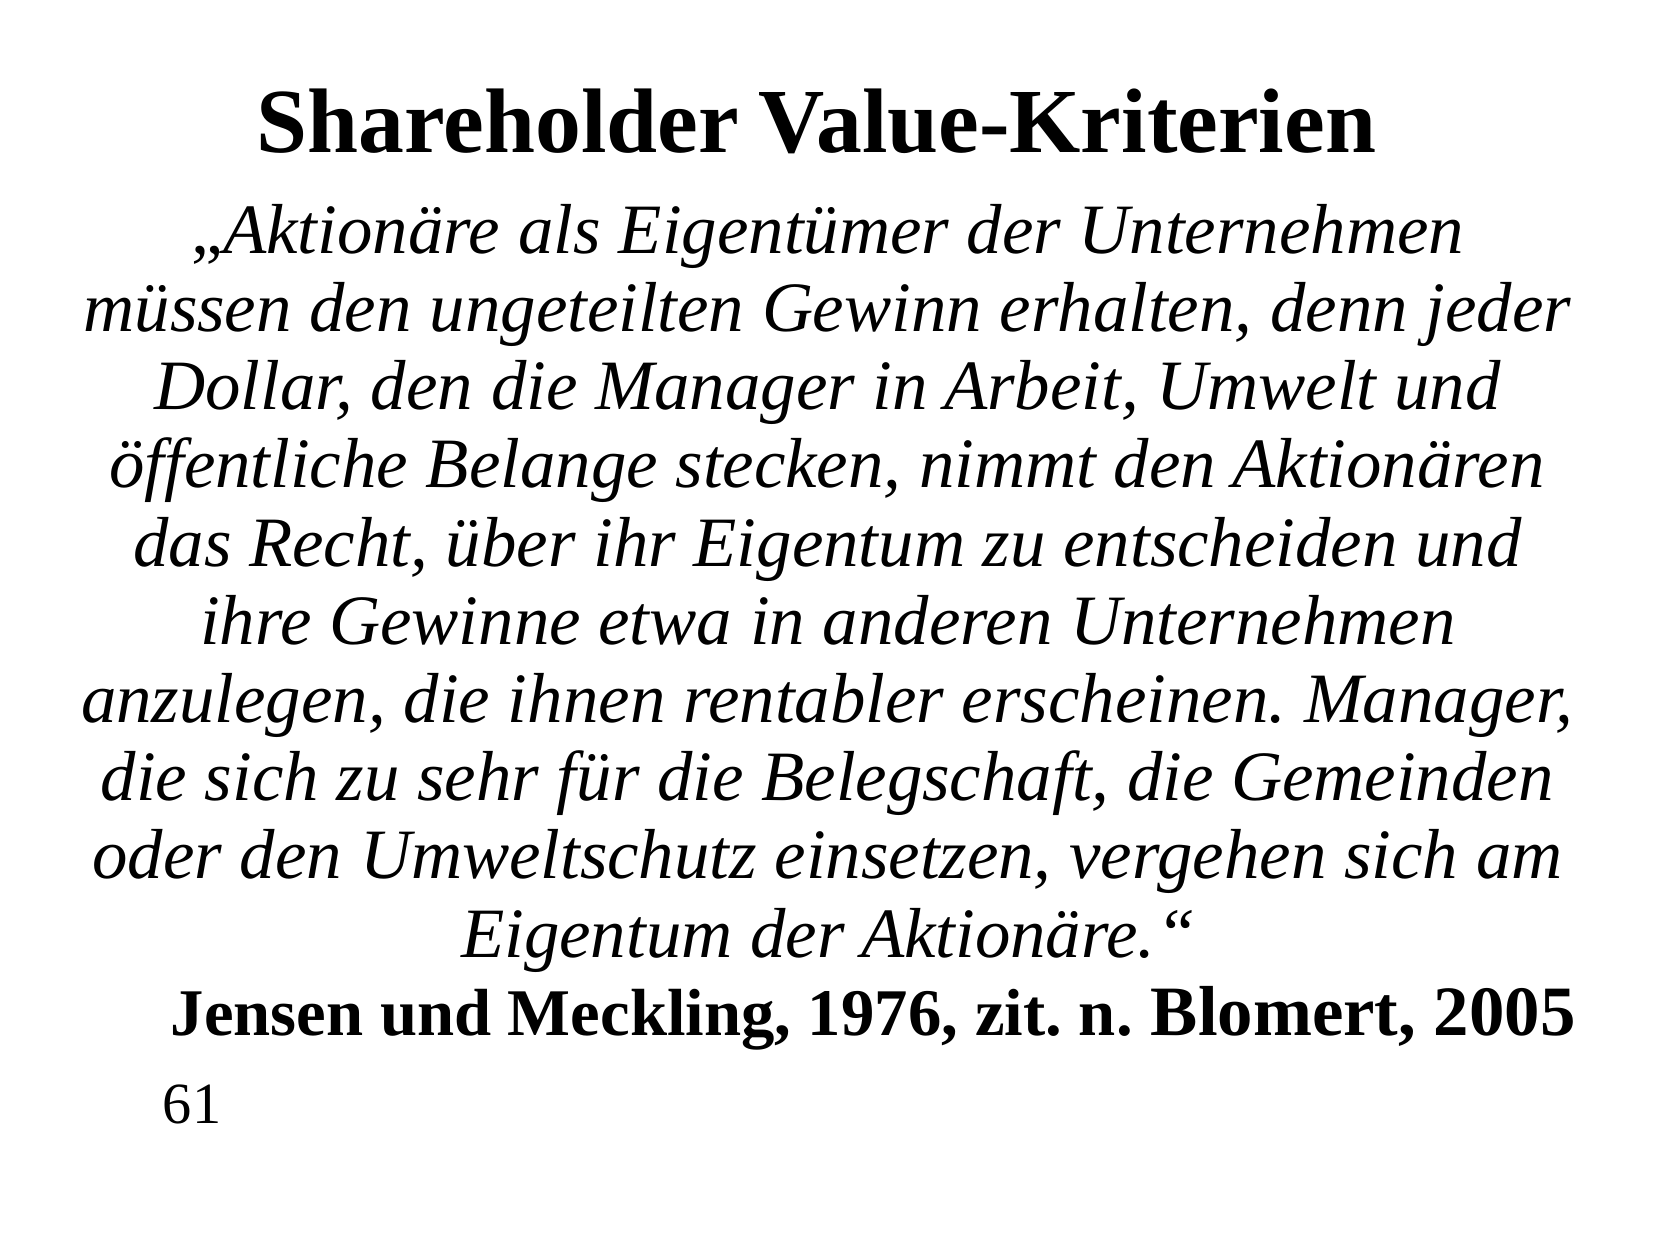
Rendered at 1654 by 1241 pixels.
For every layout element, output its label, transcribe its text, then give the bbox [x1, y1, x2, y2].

text_box Shareholder Value-Kriterien „Aktionäre als Eigentümer der Unternehmen müssen den ungeteilten Gewinn erhalten, denn jeder Dollar, den die Manager in Arbeit, Umwelt und öffentliche Belange stecken, nimmt den Aktionären das Recht, über ihr Eigentum zu entscheiden und ihre Gewinne etwa in anderen Unternehmen anzulegen, die ihnen rentabler erscheinen. Manager, die sich zu sehr für die Belegschaft, die Gemeinden oder den Umweltschutz einsetzen, vergehen sich am Eigentum der Aktionäre.“ Jensen und Meckling, 1976, zit. n. Blomert, 2005 [66, 63, 1596, 1065]
text_box <Foliennummer> [0, 1064, 412, 1145]
